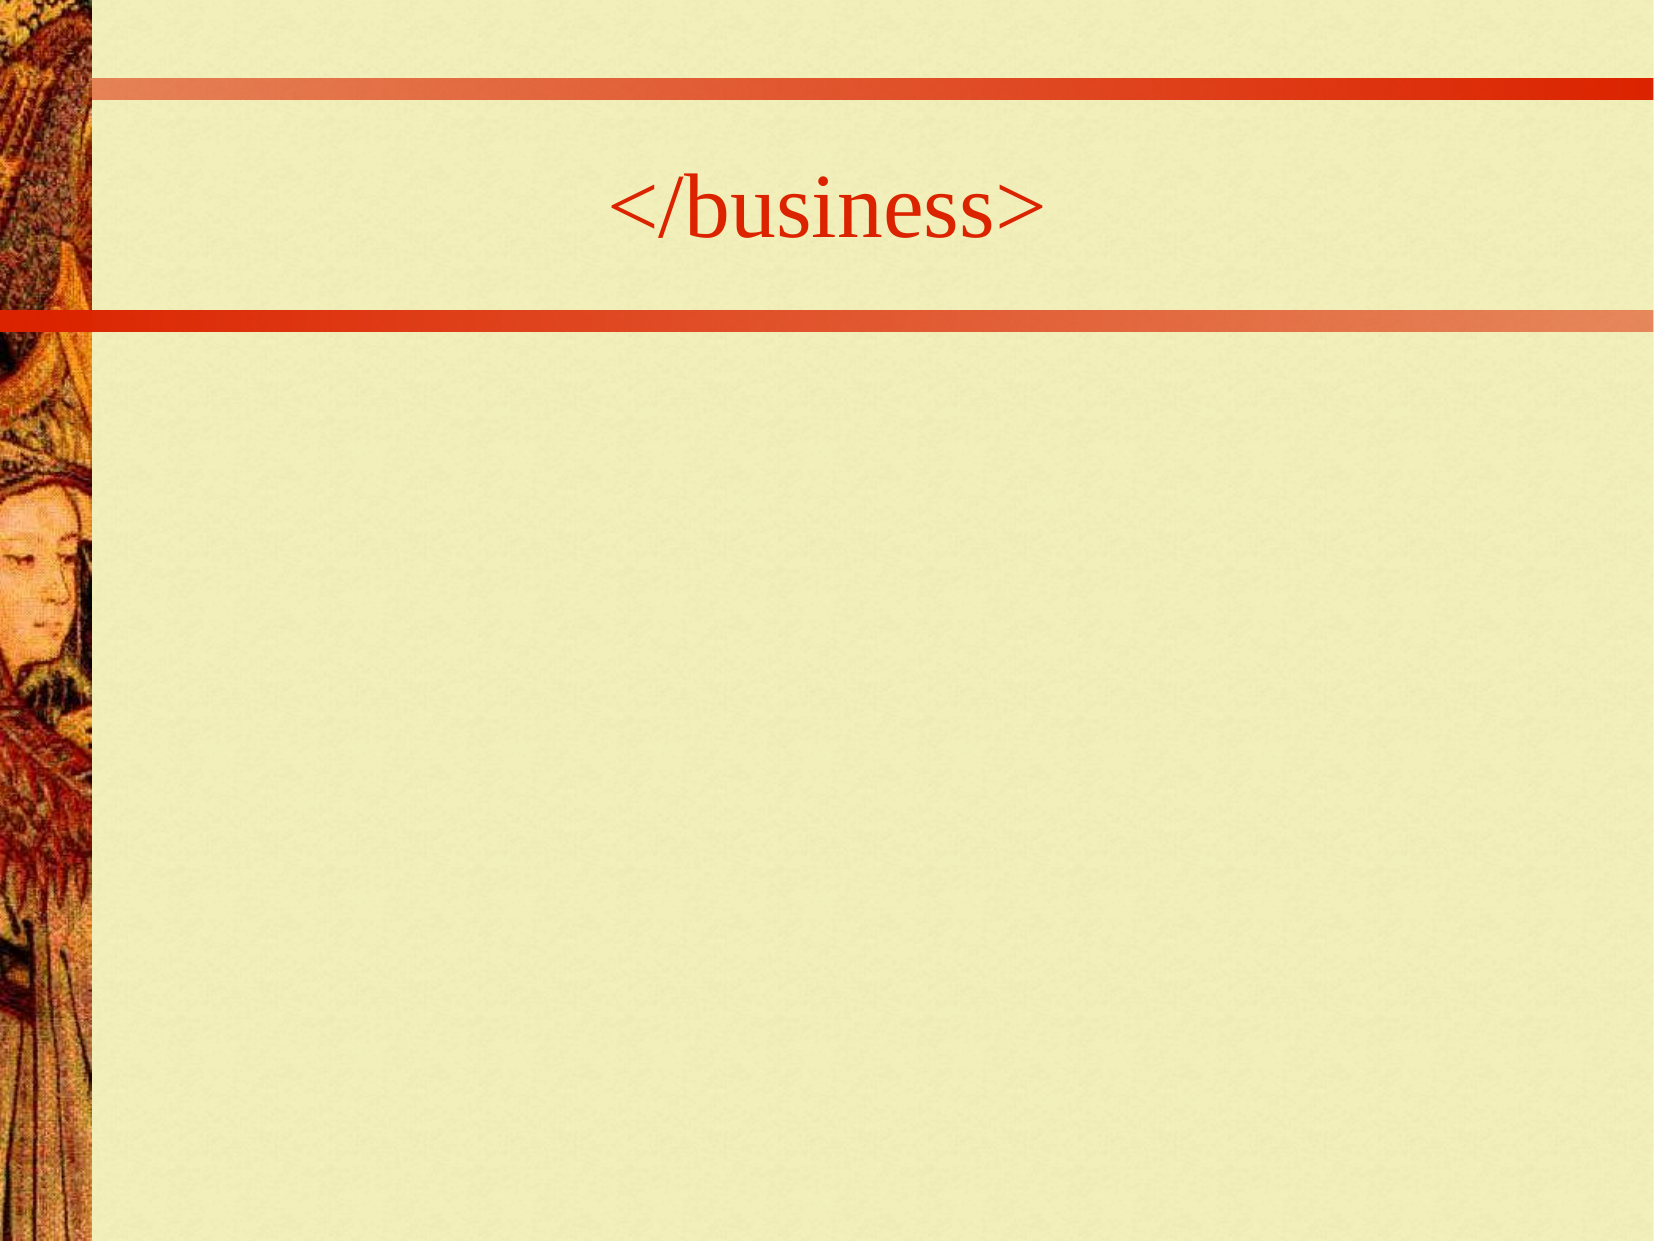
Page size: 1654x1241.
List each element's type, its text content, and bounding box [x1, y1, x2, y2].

picture [0, 0, 1654, 310]
picture [0, 332, 1654, 1241]
title </business> [121, 102, 1534, 311]
